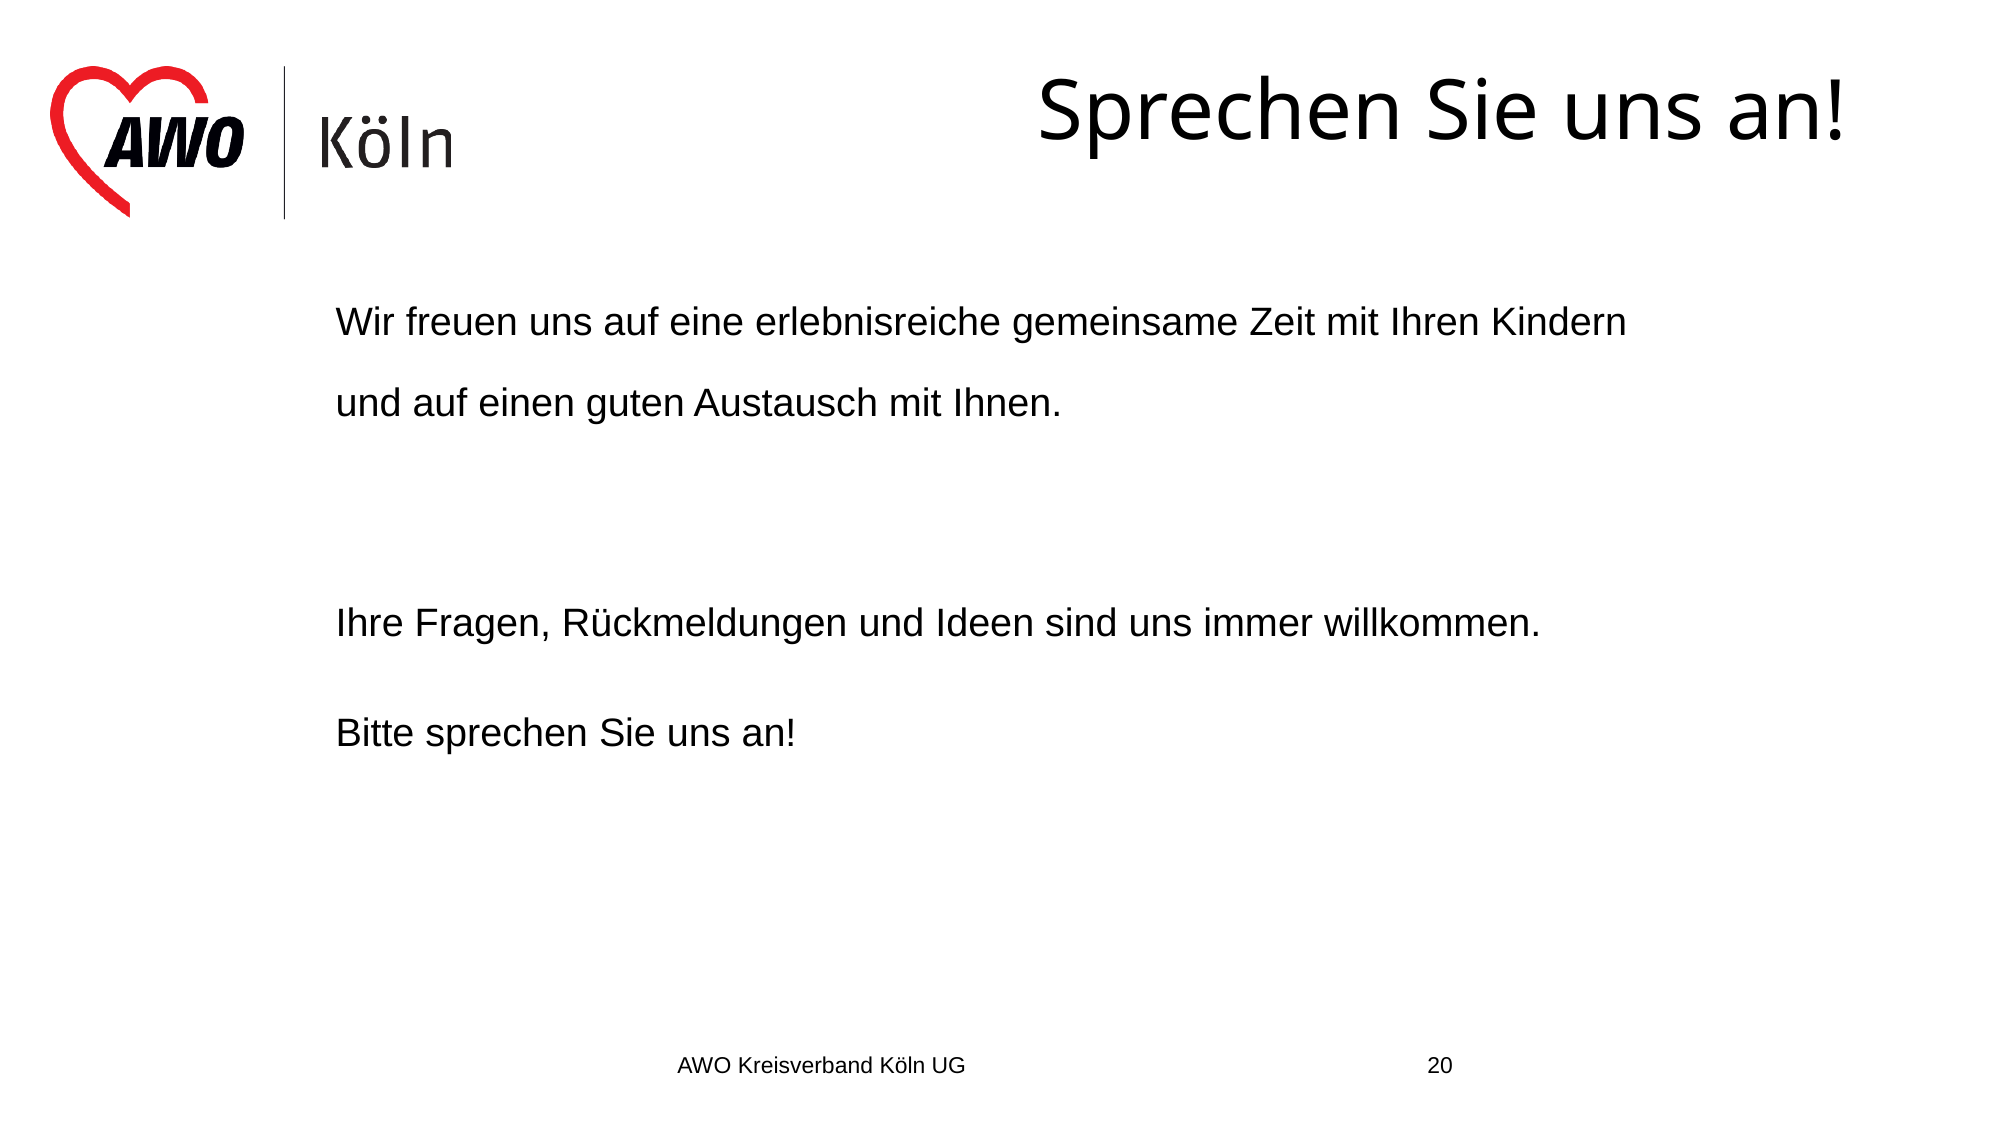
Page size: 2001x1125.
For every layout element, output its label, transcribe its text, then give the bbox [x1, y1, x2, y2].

list Wir freuen uns auf eine erlebnisreiche gemeinsame Zeit mit Ihren Kindern und auf einen guten Austausch mit Ihnen. Ihre Fragen, Rückmeldungen und Ideen sind uns immer willkommen. Bitte sprechen Sie uns an! [313, 278, 1693, 1043]
slide_number <Nummer> [1412, 1042, 1863, 1103]
title Sprechen Sie uns an! [137, 59, 1863, 278]
footer AWO Kreisverband Köln UG [662, 1042, 1338, 1103]
picture [50, 66, 451, 220]
